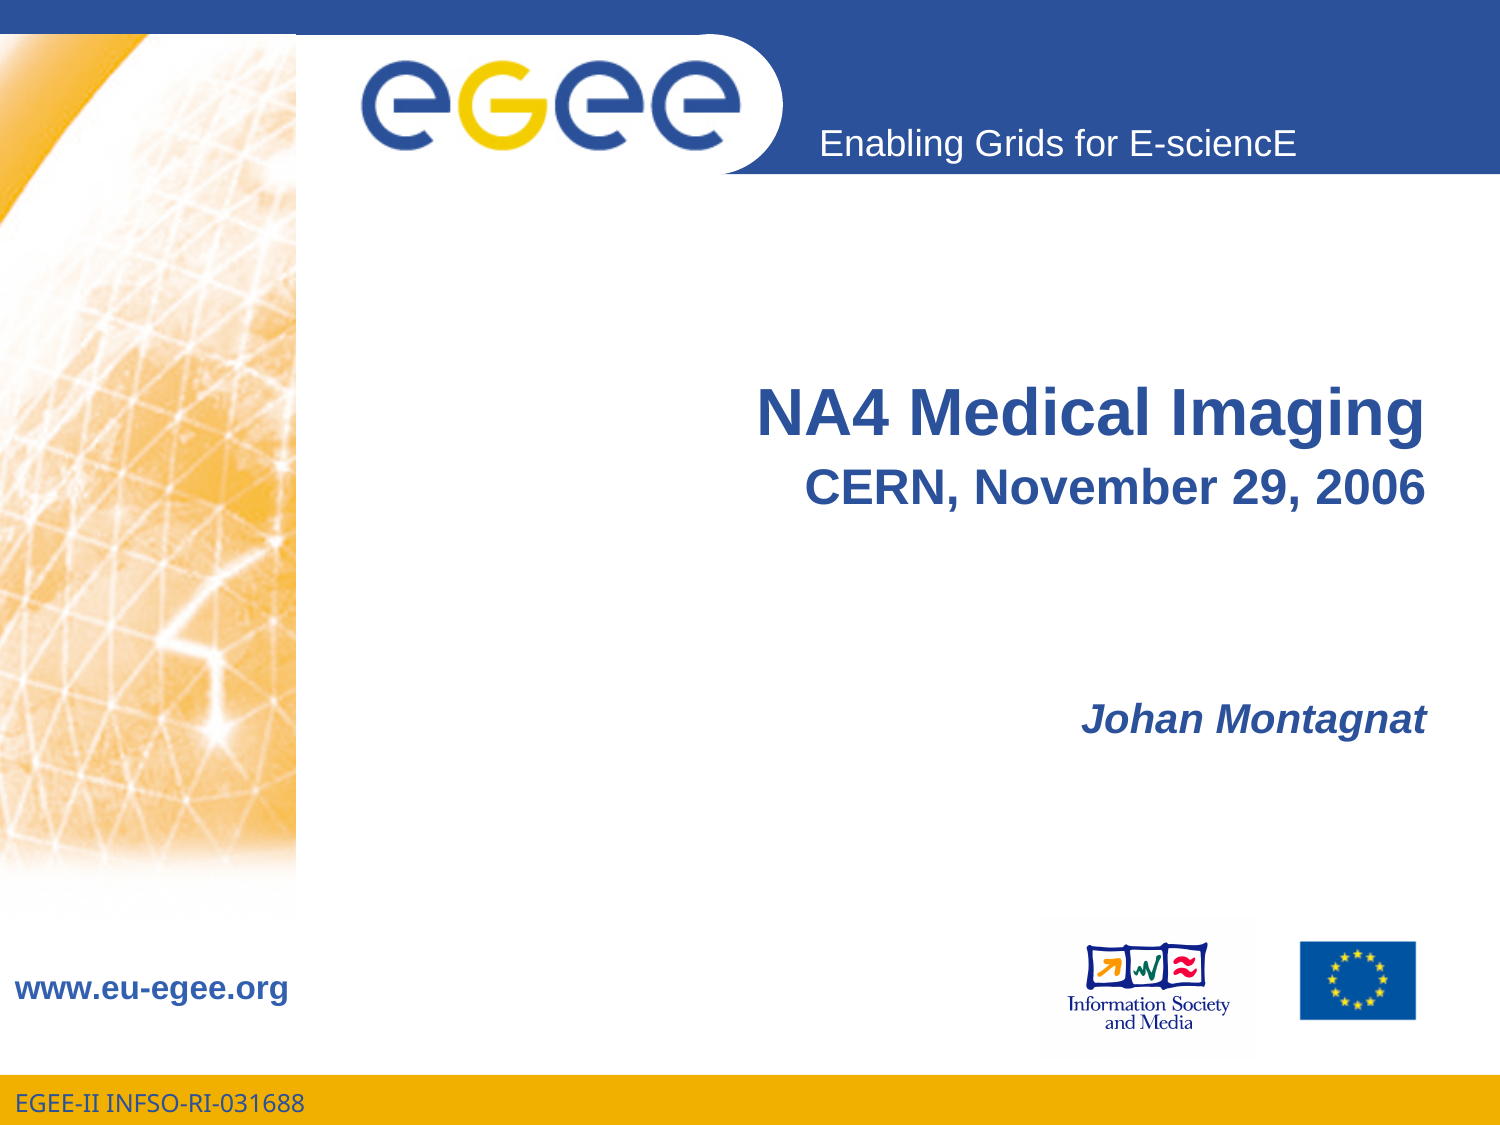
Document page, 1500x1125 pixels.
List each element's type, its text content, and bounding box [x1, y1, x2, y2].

picture [1038, 917, 1258, 1059]
picture [1291, 934, 1424, 1028]
text_box NA4 Medical Imaging CERN, November 29, 2006 Johan Montagnat [341, 317, 1427, 800]
picture [0, 34, 296, 921]
picture [355, 56, 748, 154]
